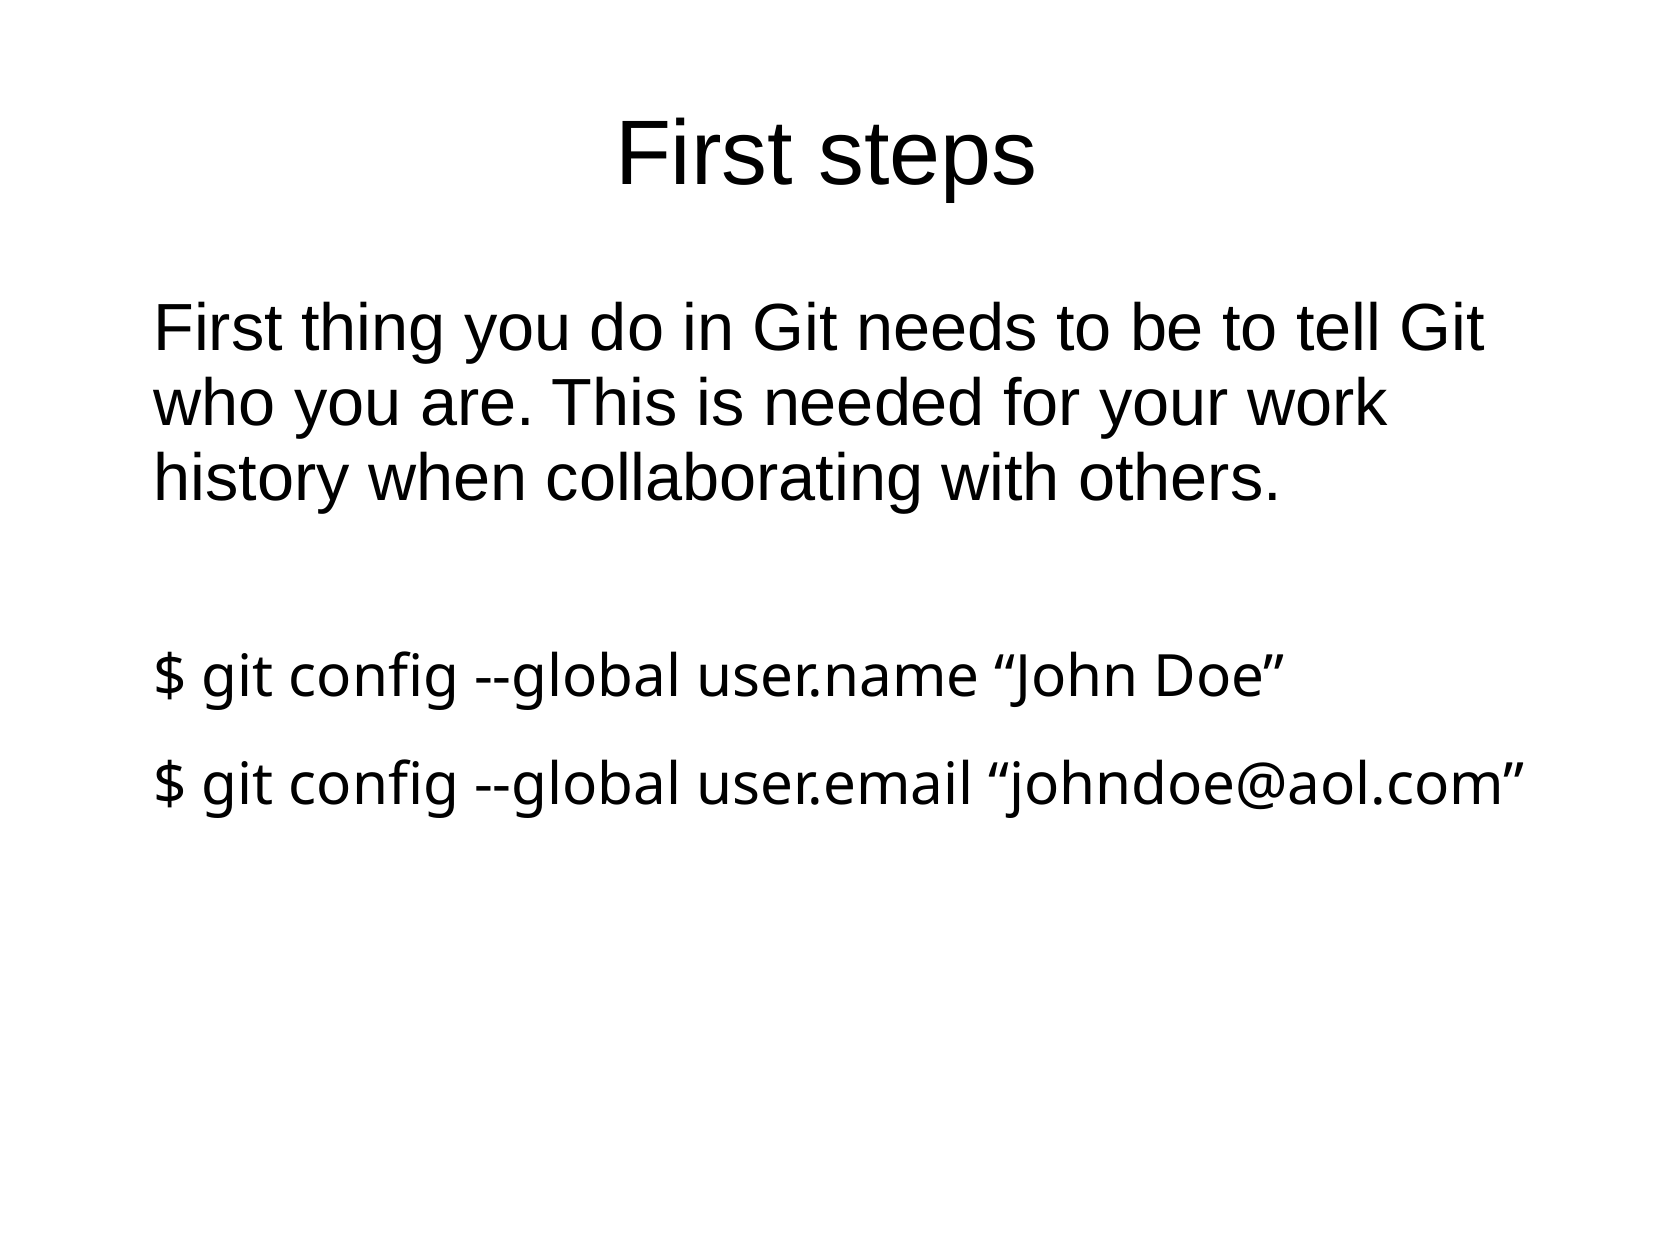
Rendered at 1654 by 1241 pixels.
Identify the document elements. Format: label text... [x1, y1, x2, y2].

list First thing you do in Git needs to be to tell Git who you are. This is needed for your work history when collaborating with others. $ git config --global user.name “John Doe” $ git config --global user.email “johndoe@aol.com” [82, 290, 1571, 1010]
title First steps [82, 49, 1571, 257]
